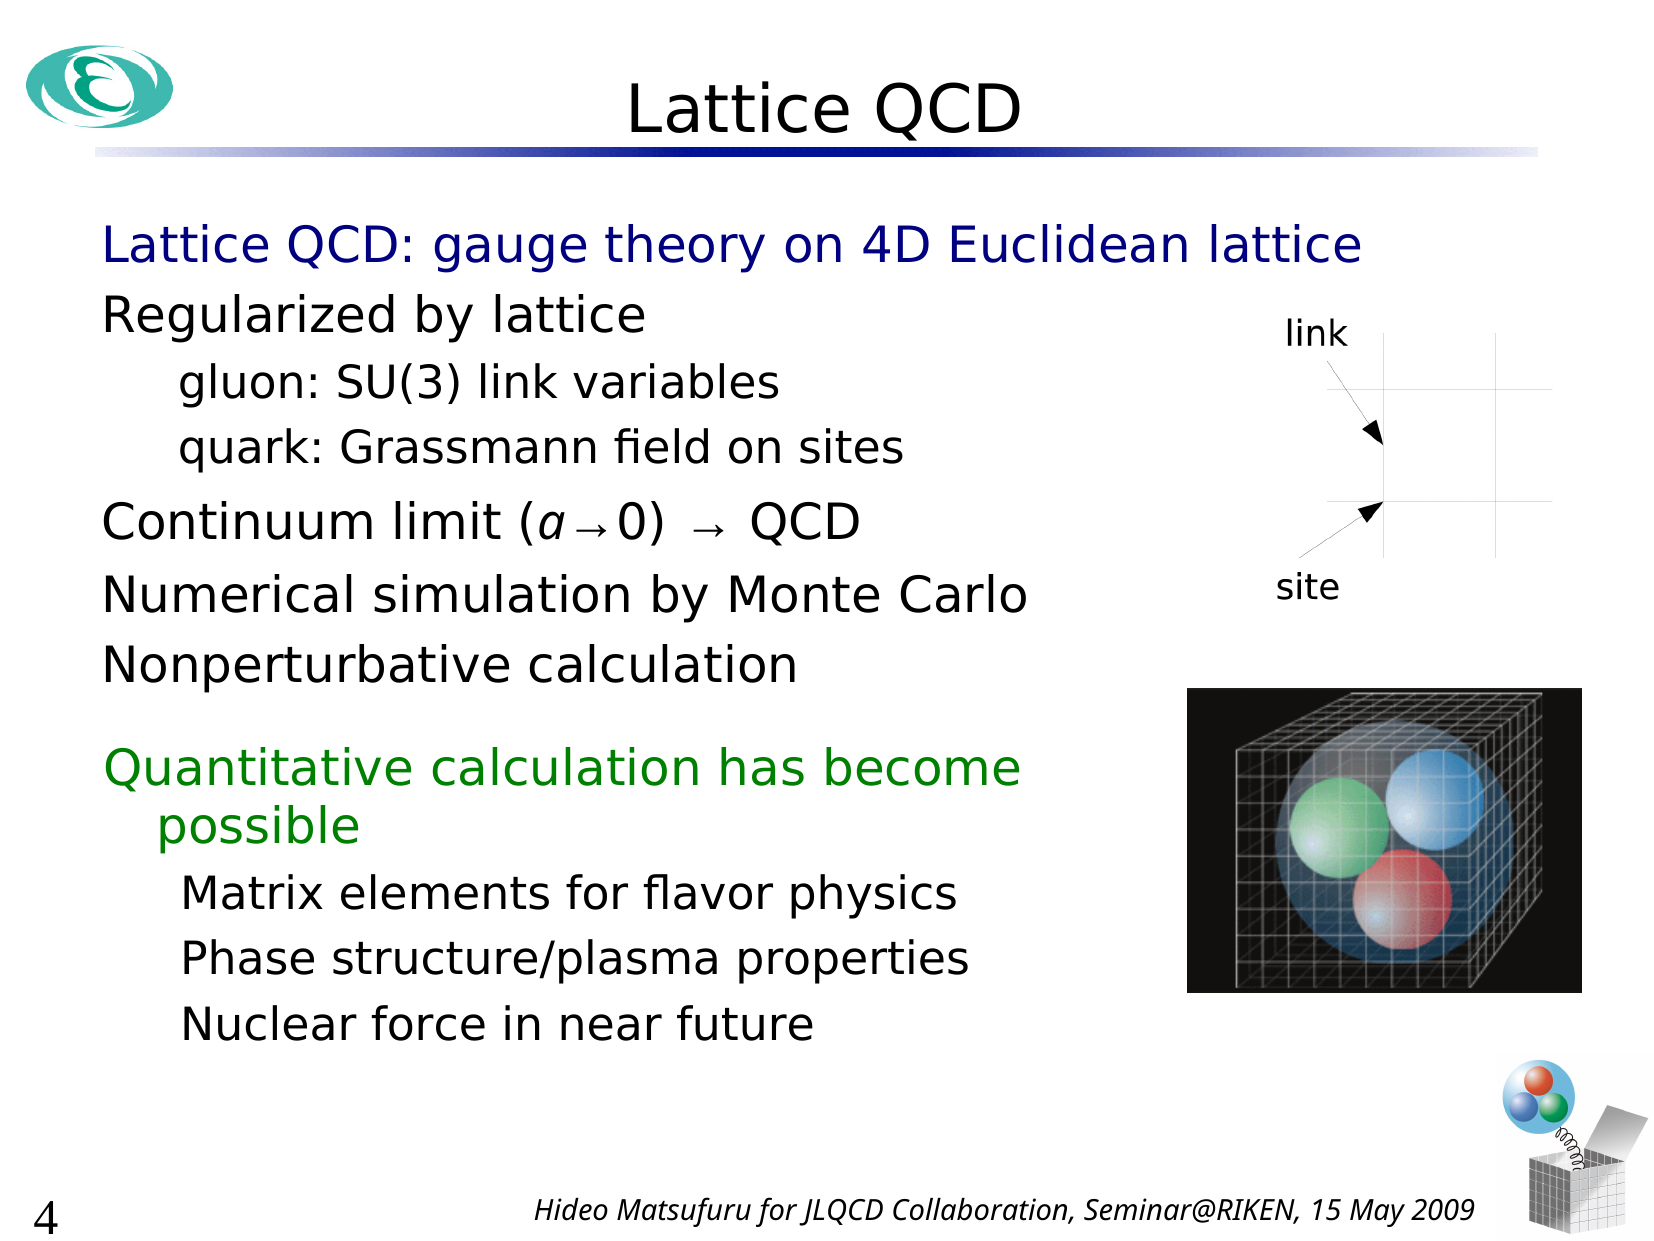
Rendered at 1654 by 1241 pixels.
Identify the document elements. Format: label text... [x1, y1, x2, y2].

picture [1497, 1053, 1654, 1241]
list Lattice QCD: gauge theory on 4D Euclidean lattice Regularized by lattice gluon: SU(3) link variables quark: Grassmann field on sites Continuum limit (a→0) → QCD Numerical simulation by Monte Carlo Nonperturbative calculation [83, 215, 1536, 693]
picture [95, 147, 201, 157]
picture [1450, 147, 1538, 157]
picture [1187, 688, 1582, 993]
title Lattice QCD [201, 56, 1450, 163]
picture [20, 37, 179, 136]
list Quantitative calculation has become possible Matrix elements for flavor physics Phase structure/plasma properties Nuclear force in near future [85, 738, 1092, 1051]
picture [1262, 305, 1554, 616]
